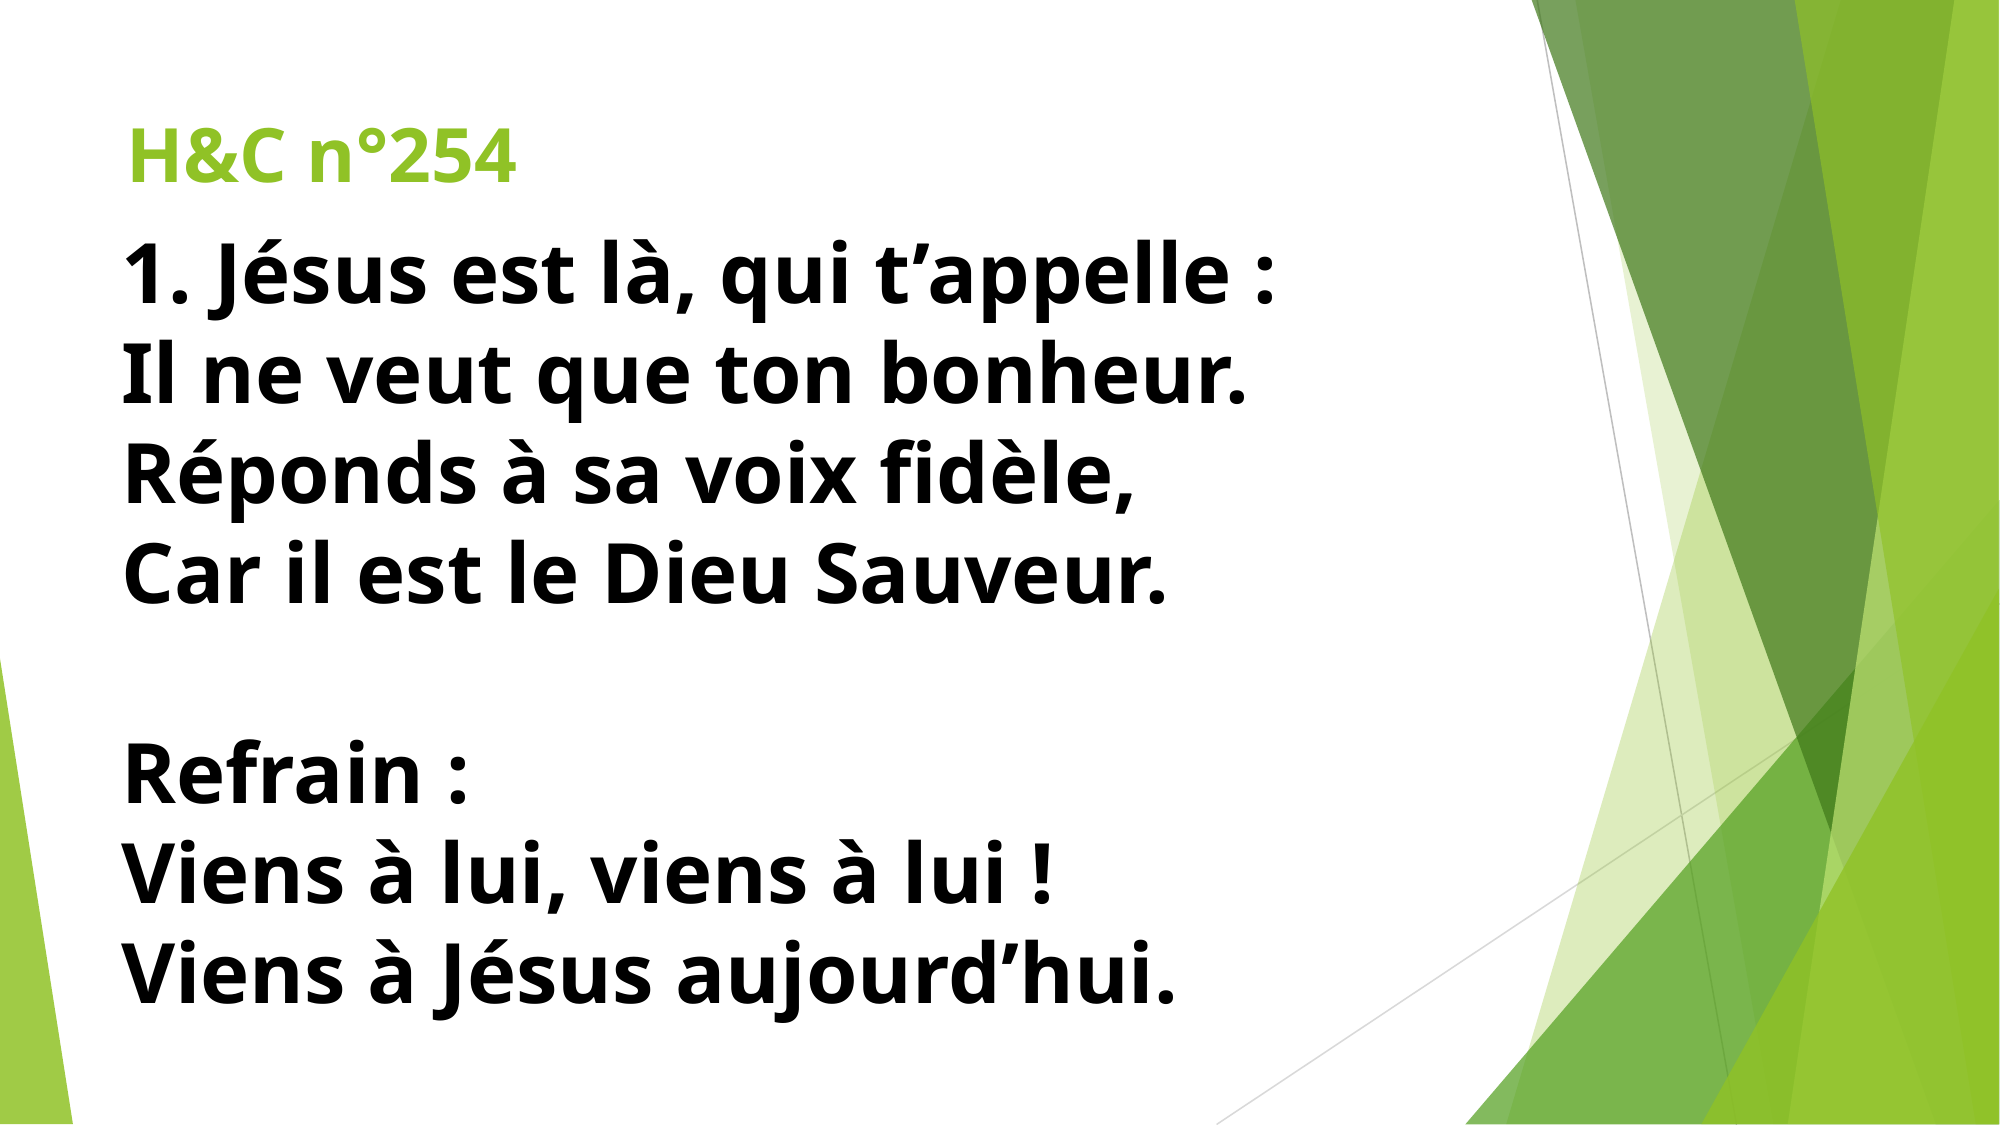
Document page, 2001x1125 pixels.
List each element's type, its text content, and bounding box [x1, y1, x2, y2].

text_box H&C n°254 [111, 99, 1522, 212]
text_box 1. Jésus est là, qui t’appelle : Il ne veut que ton bonheur. Réponds à sa voix fidèle, Car il est le Dieu Sauveur. Refrain : Viens à lui, viens à lui ! Viens à Jésus aujourd’hui. [106, 212, 1961, 1074]
